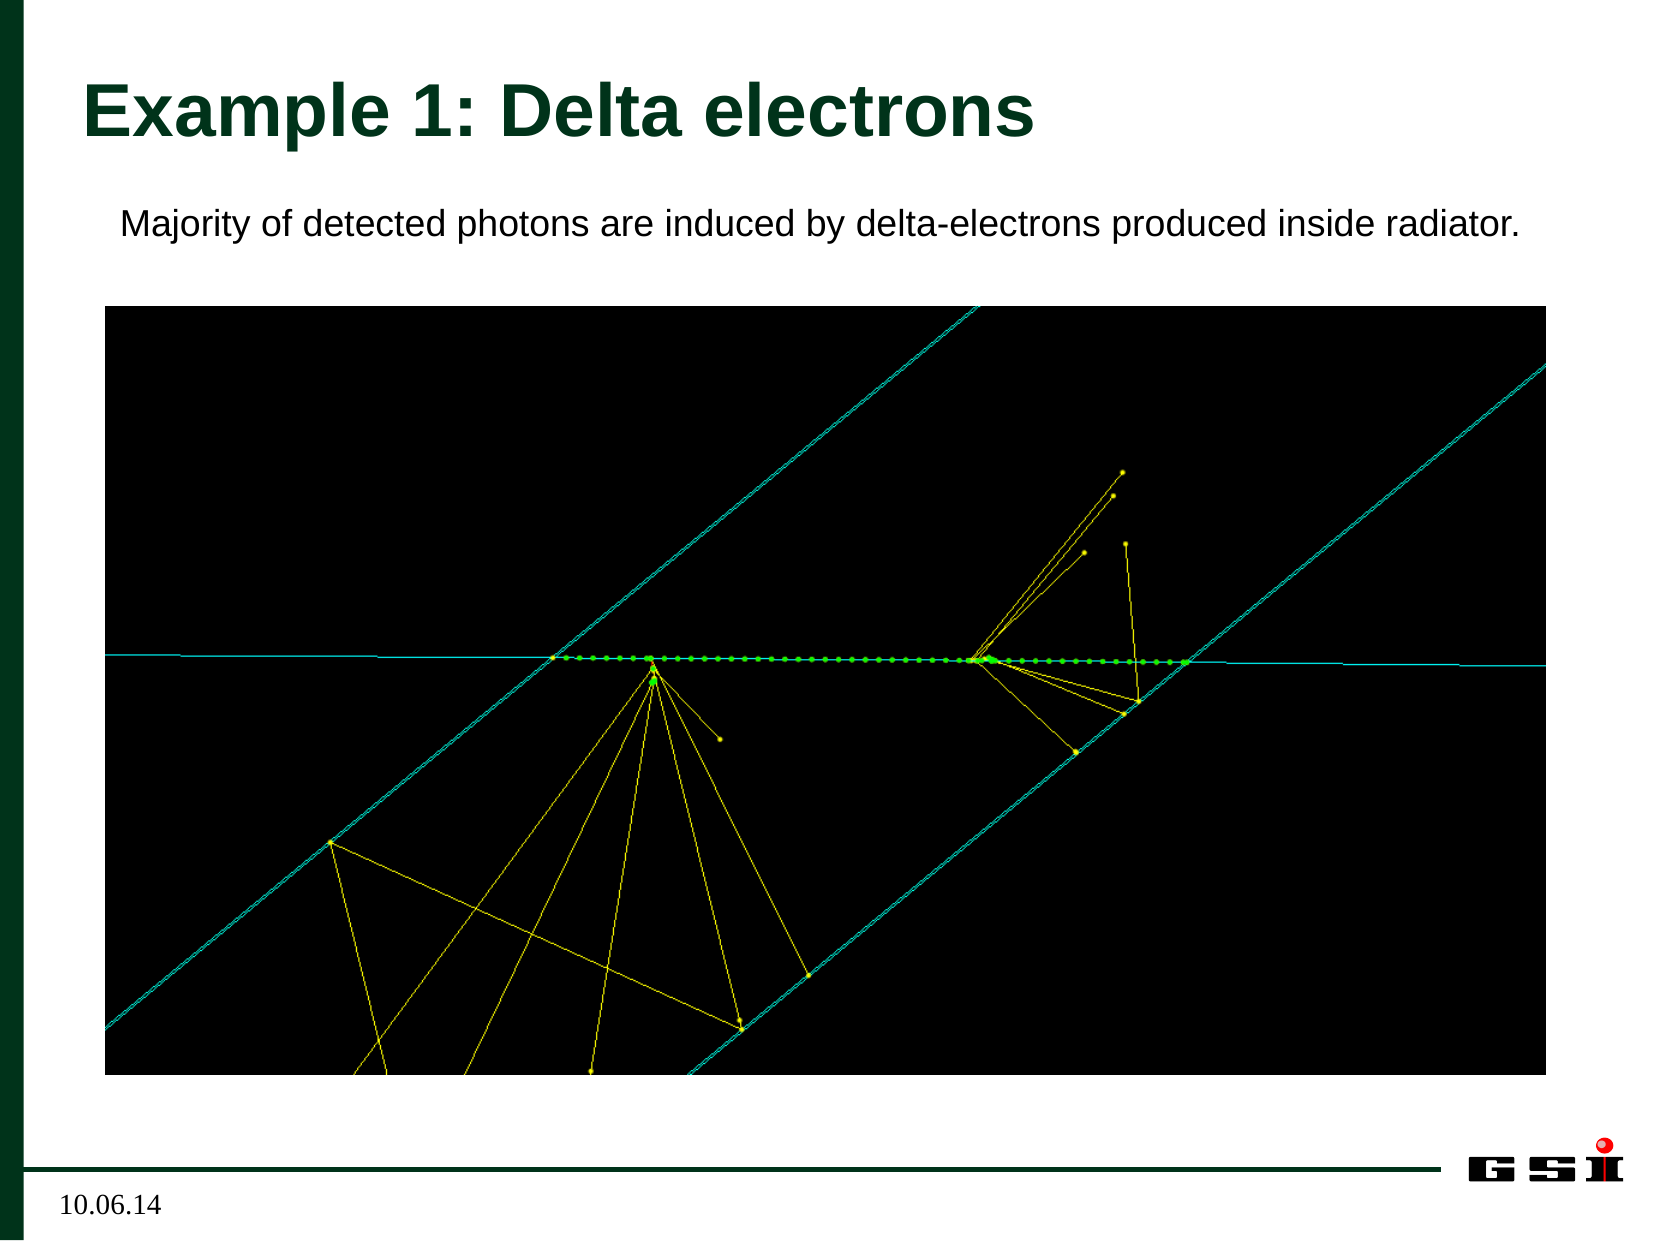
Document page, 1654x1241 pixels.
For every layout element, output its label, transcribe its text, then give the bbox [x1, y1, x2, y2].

picture [1464, 1132, 1626, 1193]
picture [105, 306, 1546, 1075]
text_box Majority of detected photons are induced by delta-electrons produced inside radiator. [105, 195, 1576, 254]
title Example 1: Delta electrons [82, 41, 1621, 180]
